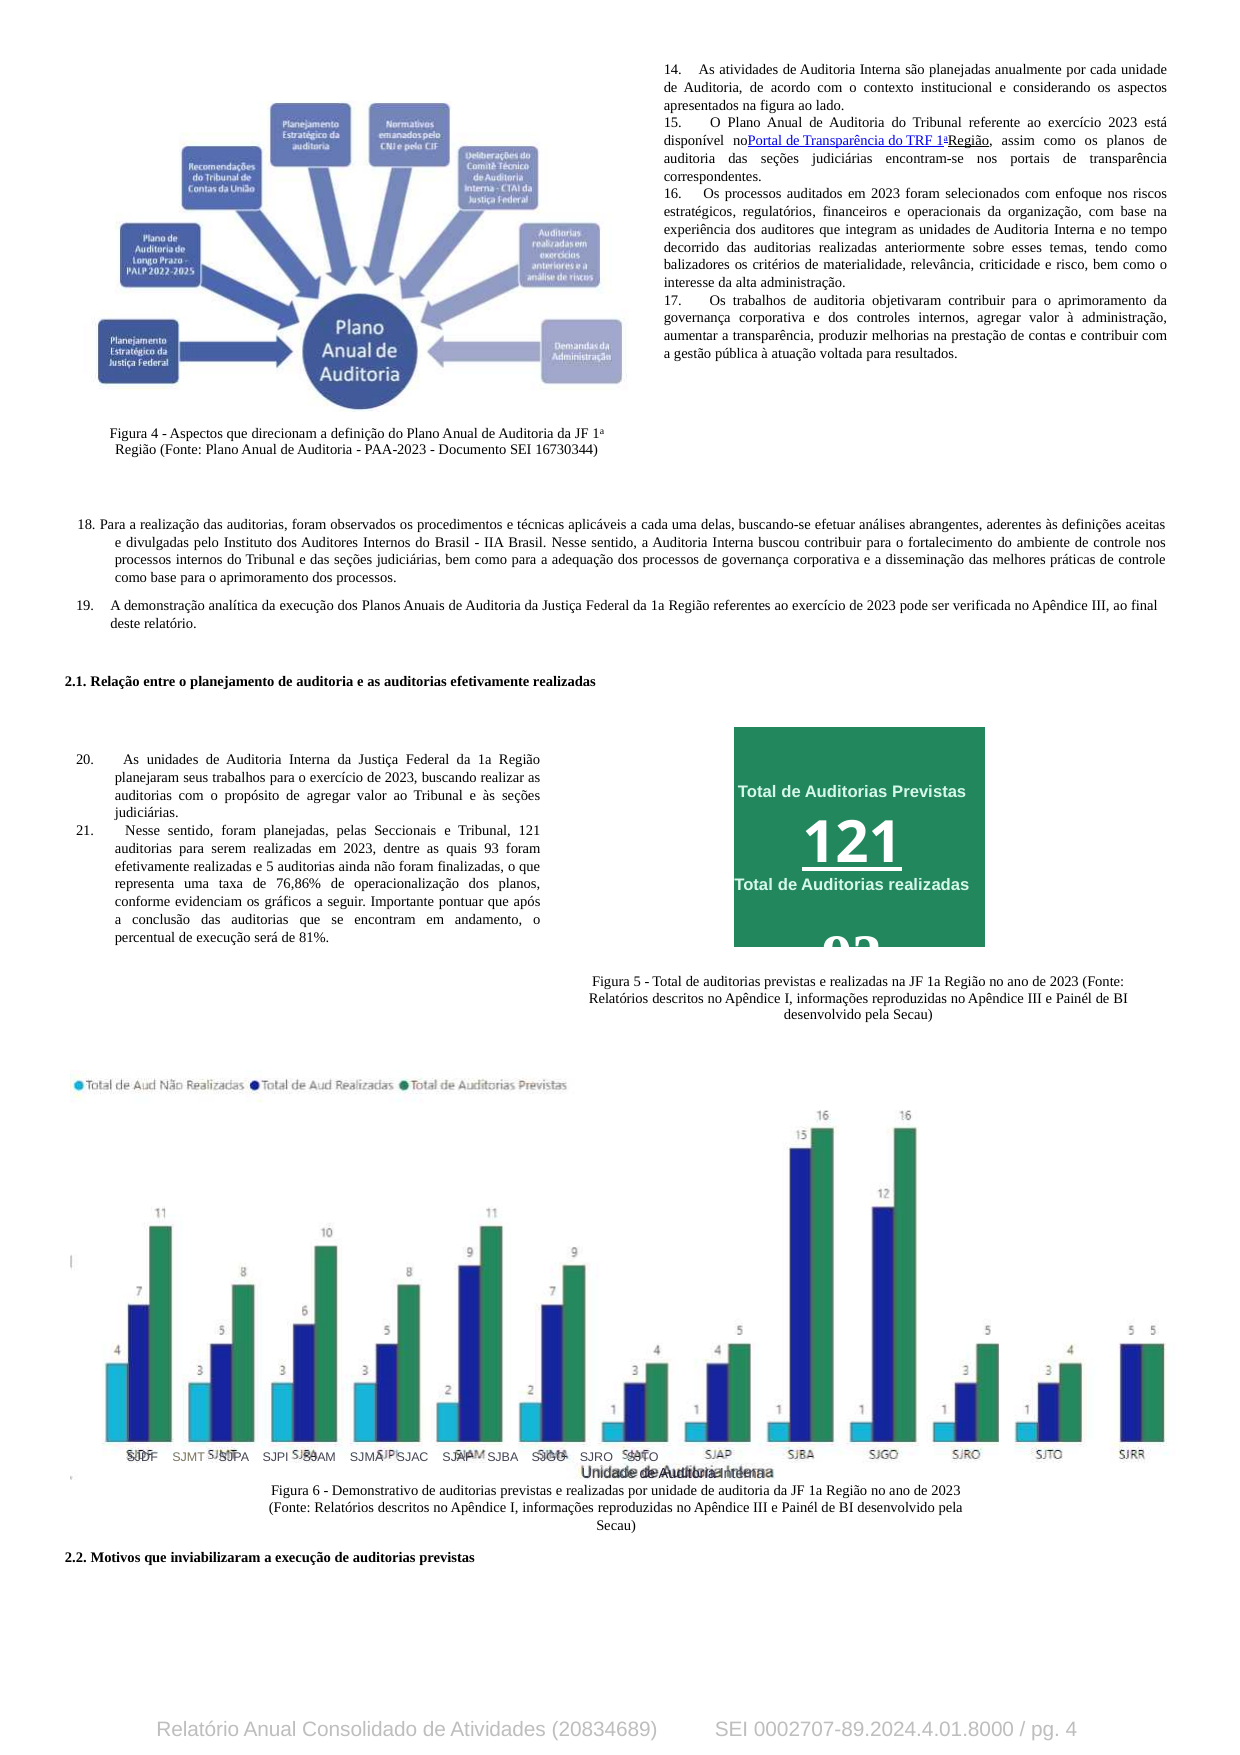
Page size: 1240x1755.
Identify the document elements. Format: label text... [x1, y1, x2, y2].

picture [70, 1070, 1240, 1480]
text_box SEI 0002707-89.2024.4.01.8000 / pg. 4 [715, 1716, 1084, 1741]
text_box A demonstração analítica da execução dos Planos Anuais de Auditoria da Justiça Federal da 1a Região referentes ao exercício de 2023 pode ser verificada no Apêndice III, ao final deste relatório. [110, 596, 1166, 627]
text_box 18. Para a realização das auditorias, foram observados os procedimentos e técnicas aplicáveis a cada uma delas, buscando-se efetuar análises abrangentes, aderentes às definições aceitas e divulgadas pelo Instituto dos Auditores Internos do Brasil - IIA Brasil. Nesse sentido, a Auditoria Interna buscou contribuir para o fortalecimento do ambiente de controle nos processos internos do Tribunal e das seções judiciárias, bem como para a adequação dos processos de governança corporativa e a disseminação das melhores práticas de controle como base para o aprimoramento dos processos. [78, 515, 1166, 588]
text_box Total de Auditorias Previstas 121 Total de Auditorias realizadas 93 [734, 727, 985, 947]
text_box Figura 6 - Demonstrativo de auditorias previstas e realizadas por unidade de auditoria da JF 1a Região no ano de 2023 (Fonte: Relatórios descritos no Apêndice I, informações reproduzidas no Apêndice III e Painél de BI desenvolvido pela Secau) [260, 1481, 972, 1515]
text_box 2.2. Motivos que inviabilizaram a execução de auditorias previstas [65, 1548, 510, 1568]
text_box Relatório Anual Consolidado de Atividades (20834689) [156, 1716, 666, 1741]
text_box SJDF SJMT SJPA SJPI SJAM SJMA SJAC SJAP SJBA SJGO SJRO SJTO [127, 1449, 1062, 1458]
text_box Figura 5 - Total de auditorias previstas e realizadas na JF 1a Região no ano de 2023 (Fonte: Relatórios descritos no Apêndice I, informações reproduzidas no Apêndice III e Painél de BI desenvolvido pela Secau) [573, 973, 1144, 1024]
text_box 2.1. Relação entre o planejamento de auditoria e as auditorias efetivamente realizadas [65, 672, 640, 691]
text_box 20. As unidades de Auditoria Interna da Justiça Federal da 1a Região planejaram seus trabalhos para o exercício de 2023, buscando realizar as auditorias com o propósito de agregar valor ao Tribunal e às seções judiciárias. 21. Nesse sentido, foram planejadas, pelas Seccionais e Tribunal, 121 auditorias para serem realizadas em 2023, dentre as quais 93 foram efetivamente realizadas e 5 auditorias ainda não foram finalizadas, o que representa uma taxa de 76,86% de operacionalização dos planos, conforme evidenciam os gráficos a seguir. Importante pontuar que após a conclusão das auditorias que se encontram em andamento, o percentual de execução será de 81%. [76, 750, 541, 957]
picture [67, 101, 654, 412]
text_box Figura 4 - Aspectos que direcionam a definição do Plano Anual de Auditoria da JF 1a Região (Fonte: Plano Anual de Auditoria - PAA-2023 - Documento SEI 16730344) [93, 425, 620, 459]
text_box 19. [76, 596, 97, 610]
text_box Unidade de Auditoria Interna [582, 1465, 773, 1477]
text_box 14. As atividades de Auditoria Interna são planejadas anualmente por cada unidade de Auditoria, de acordo com o contexto institucional e considerando os aspectos apresentados na figura ao lado. 15. O Plano Anual de Auditoria do Tribunal referente ao exercício 2023 está disponível no Portal de Transparência do TRF 1a Região, assim como os planos de auditoria das seções judiciárias encontram-se nos portais de transparência correspondentes. 16. Os processos auditados em 2023 foram selecionados com enfoque nos riscos estratégicos, regulatórios, financeiros e operacionais da organização, com base na experiência dos auditores que integram as unidades de Auditoria Interna e no tempo decorrido das auditorias realizadas anteriormente sobre esses temas, tendo como balizadores os critérios de materialidade, relevância, criticidade e risco, bem como o interesse da alta administração. 17. Os trabalhos de auditoria objetivaram contribuir para o aprimoramento da governança corporativa e dos controles internos, agregar valor à administração, aumentar a transparência, produzir melhorias na prestação de contas e contribuir com a gestão pública à atuação voltada para resultados. [664, 60, 1167, 423]
